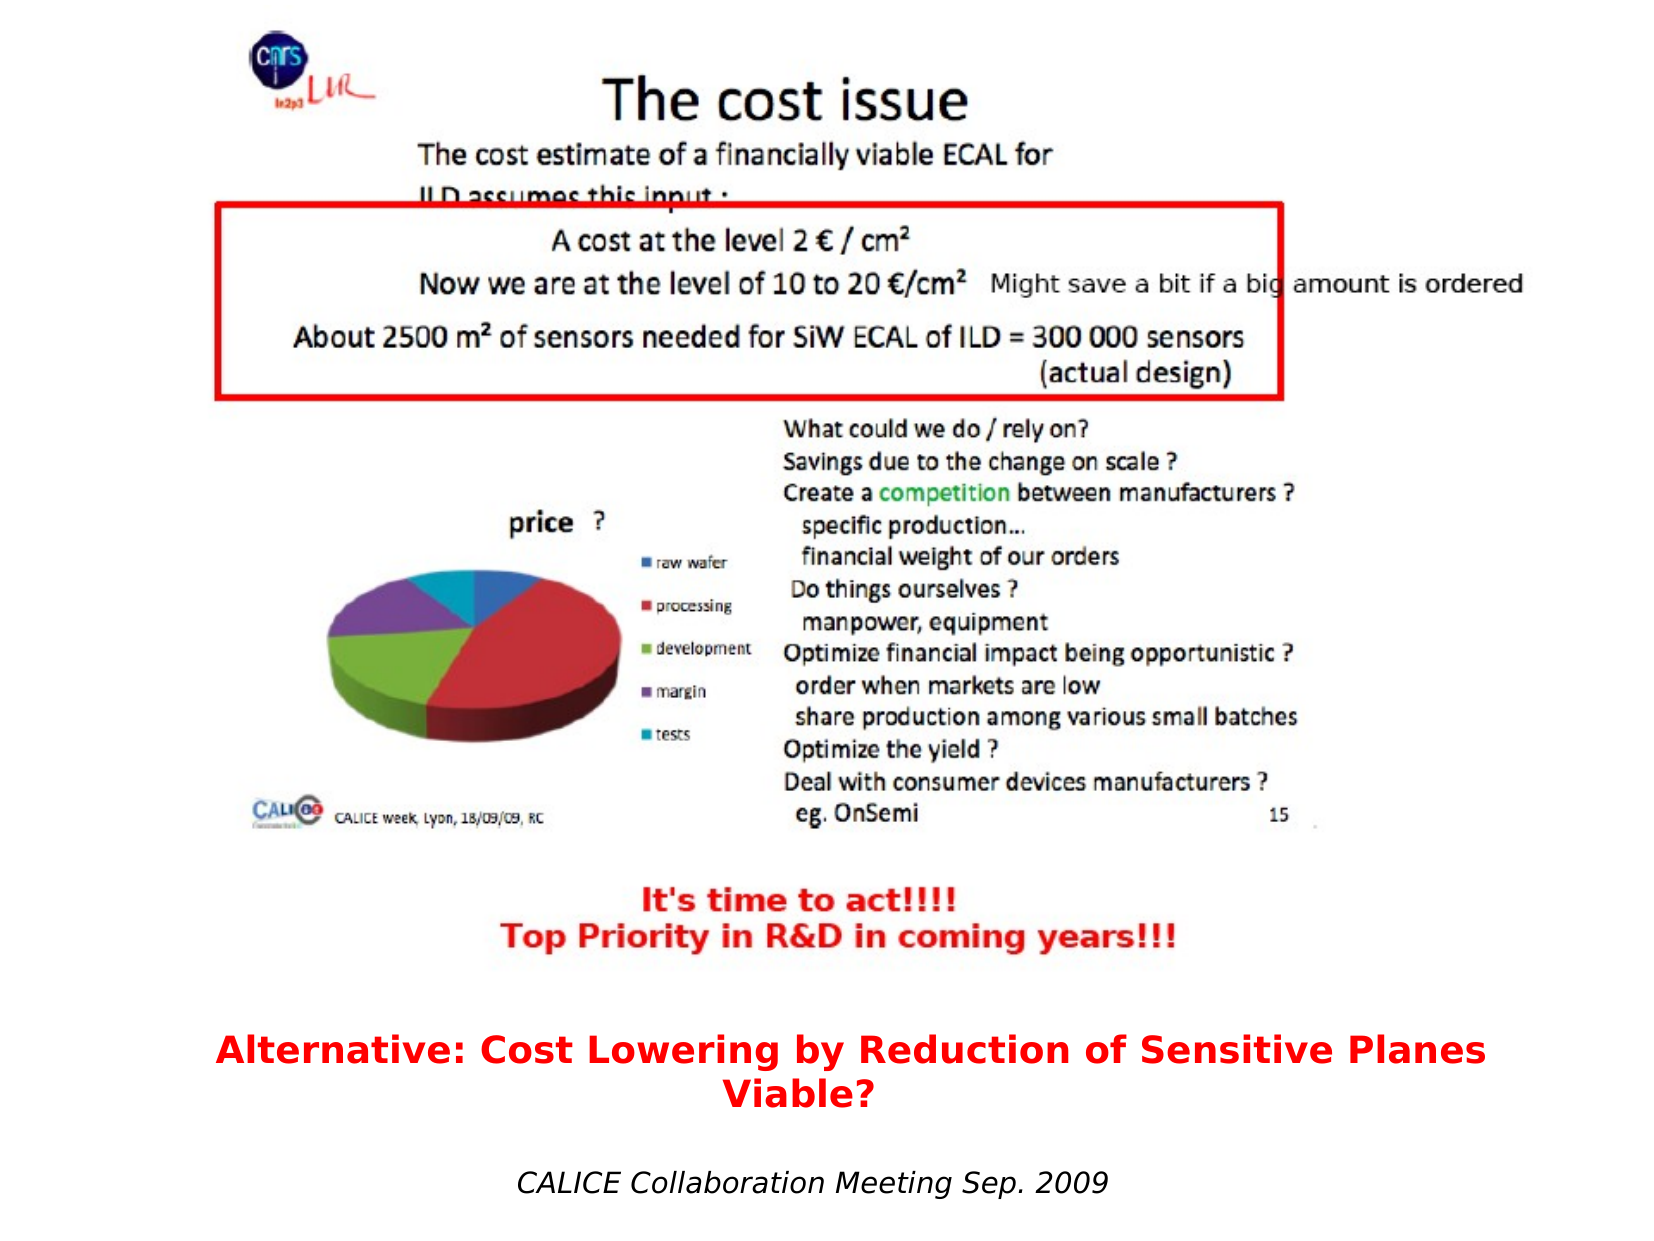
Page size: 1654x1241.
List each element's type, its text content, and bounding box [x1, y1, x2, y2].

picture [127, 5, 1536, 984]
text_box Alternative: Cost Lowering by Reduction of Sensitive Planes Viable? [200, 1021, 1487, 1124]
